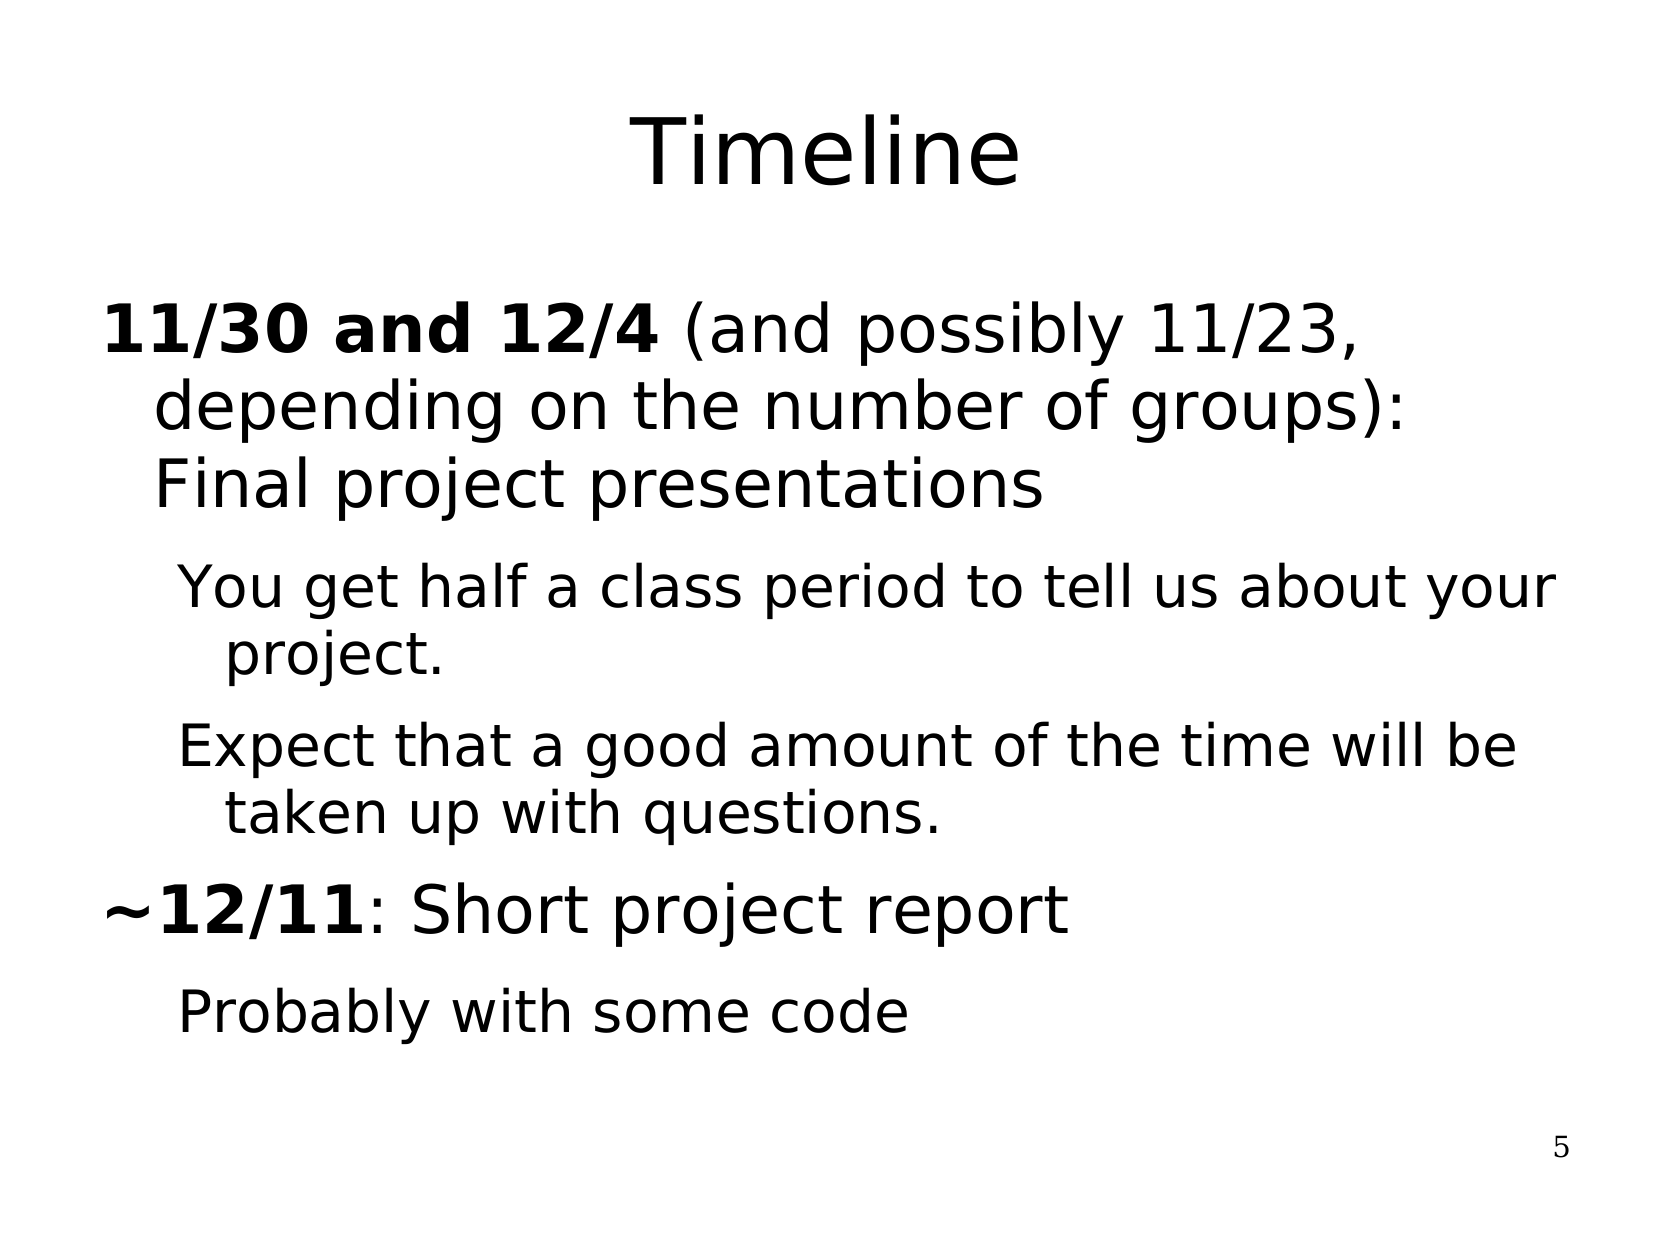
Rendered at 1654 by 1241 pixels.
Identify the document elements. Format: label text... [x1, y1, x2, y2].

list 11/30 and 12/4 (and possibly 11/23, depending on the number of groups): Final project presentations You get half a class period to tell us about your project. Expect that a good amount of the time will be taken up with questions. ~12/11: Short project report Probably with some code [82, 290, 1571, 1109]
title Timeline [82, 49, 1571, 257]
